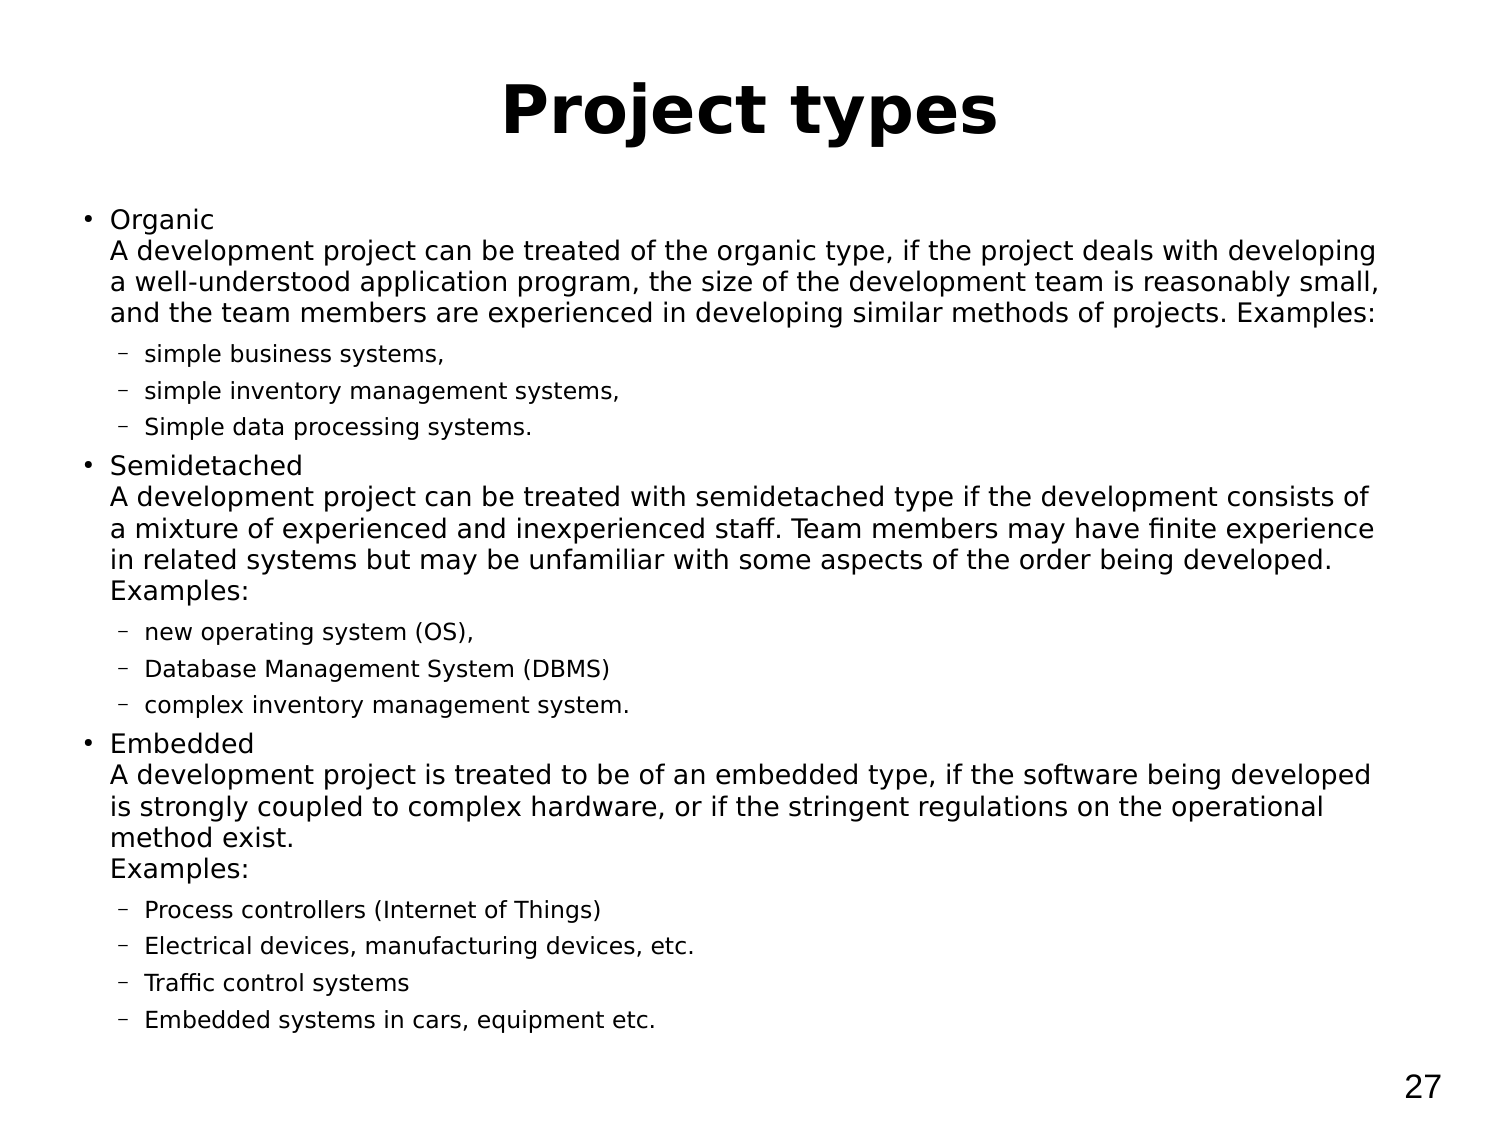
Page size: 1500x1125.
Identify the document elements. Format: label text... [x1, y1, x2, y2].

title Project types [75, 44, 1425, 177]
list Organic A development project can be treated of the organic type, if the project deals with developing a well-understood application program, the size of the development team is reasonably small, and the team members are experienced in developing similar methods of projects. Examples: simple business systems, simple inventory management systems, Simple data processing systems. Semidetached A development project can be treated with semidetached type if the development consists of a mixture of experienced and inexperienced staff. Team members may have finite experience in related systems but may be unfamiliar with some aspects of the order being developed. Examples: new operating system (OS), Database Management System (DBMS) complex inventory management system. Embedded A development project is treated to be of an embedded type, if the software being developed is strongly coupled to complex hardware, or if the stringent regulations on the operational method exist. Examples: Process controllers (Internet of Things) Electrical devices, manufacturing devices, etc. Traffic control systems Embedded systems in cars, equipment etc. [75, 204, 1395, 1075]
